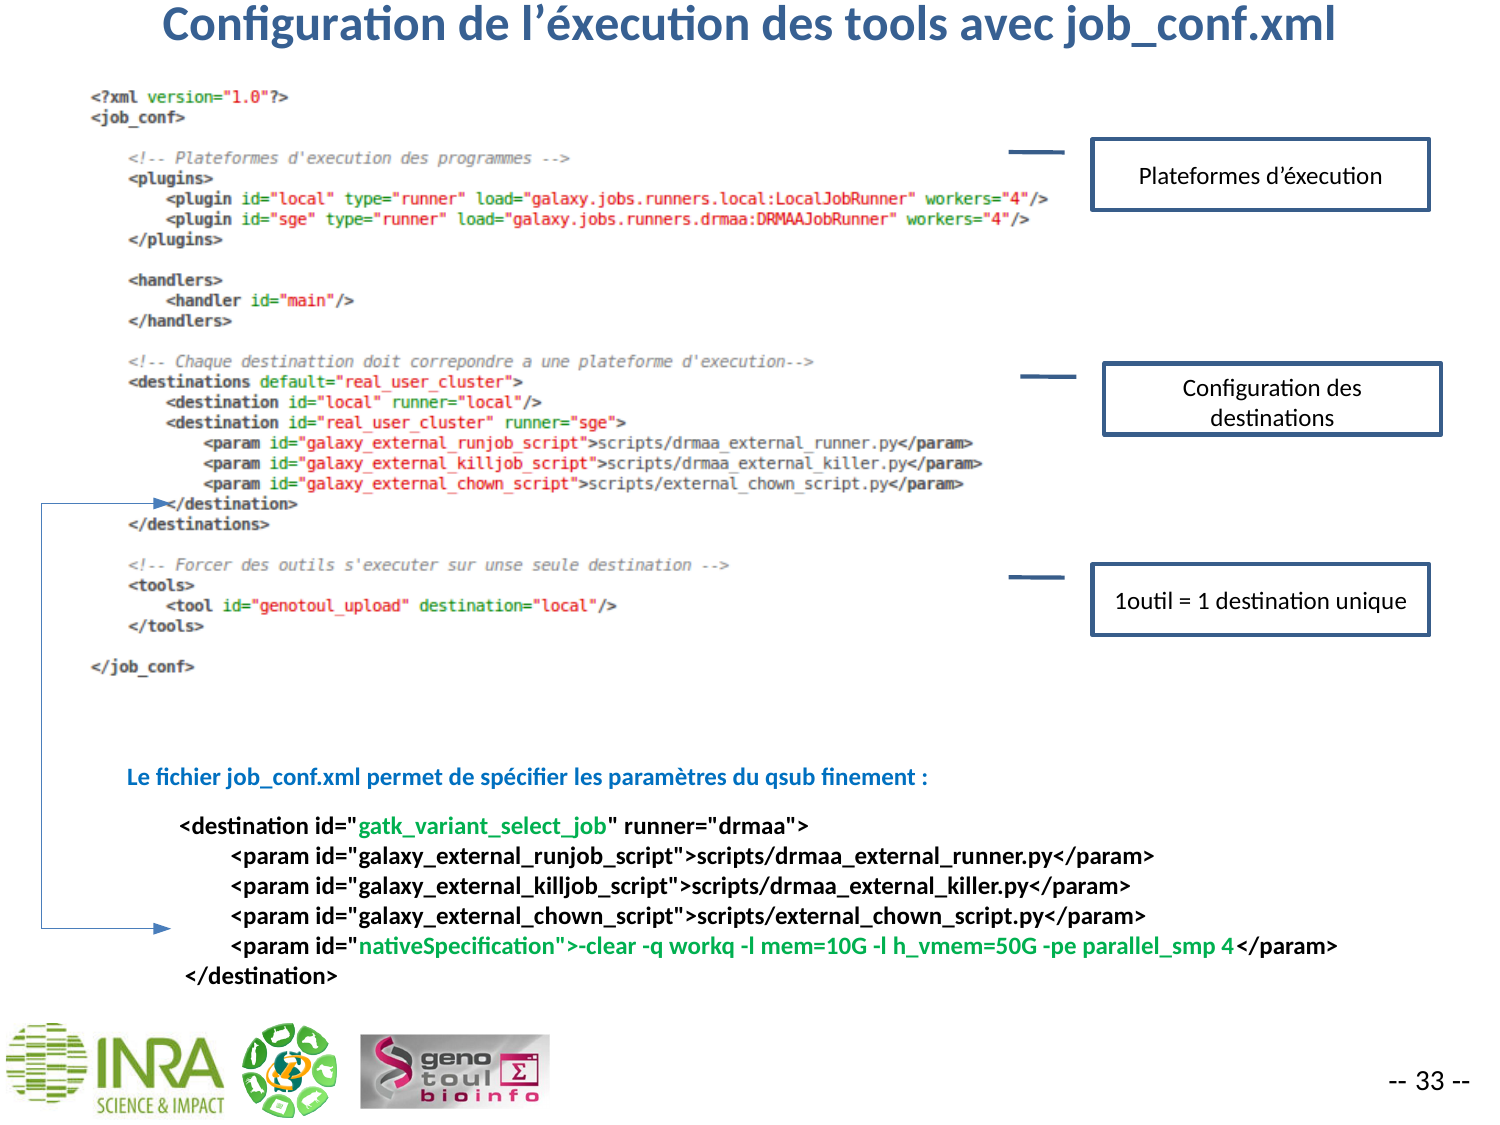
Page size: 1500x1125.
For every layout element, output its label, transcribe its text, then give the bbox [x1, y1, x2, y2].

picture [360, 1034, 550, 1109]
text_box Plateformes d’éxecution [1093, 139, 1429, 210]
text_box Configuration des destinations [1104, 364, 1441, 434]
picture [5, 1023, 225, 1125]
picture [88, 89, 1051, 680]
text_box <destination id="gatk_variant_select_job" runner="drmaa"> <param id="galaxy_external_runjob_script">scripts/drmaa_external_runner.py</param> <param id="galaxy_external_killjob_script">scripts/drmaa_external_killer.py</param> <param id="galaxy_external_chown_script">scripts/external_chown_script.py</param> <param id="nativeSpecification">-clear -q workq -l mem=10G -l h_vmem=50G -pe parallel_smp 4</param> </destination> [124, 803, 1423, 997]
text_box Configuration de l’éxecution des tools avec job_conf.xml [0, 0, 1500, 73]
text_box 1outil = 1 destination unique [1093, 564, 1429, 635]
text_box Le fichier job_conf.xml permet de spécifier les paramètres du qsub finement : [112, 753, 948, 799]
picture [242, 1023, 337, 1118]
